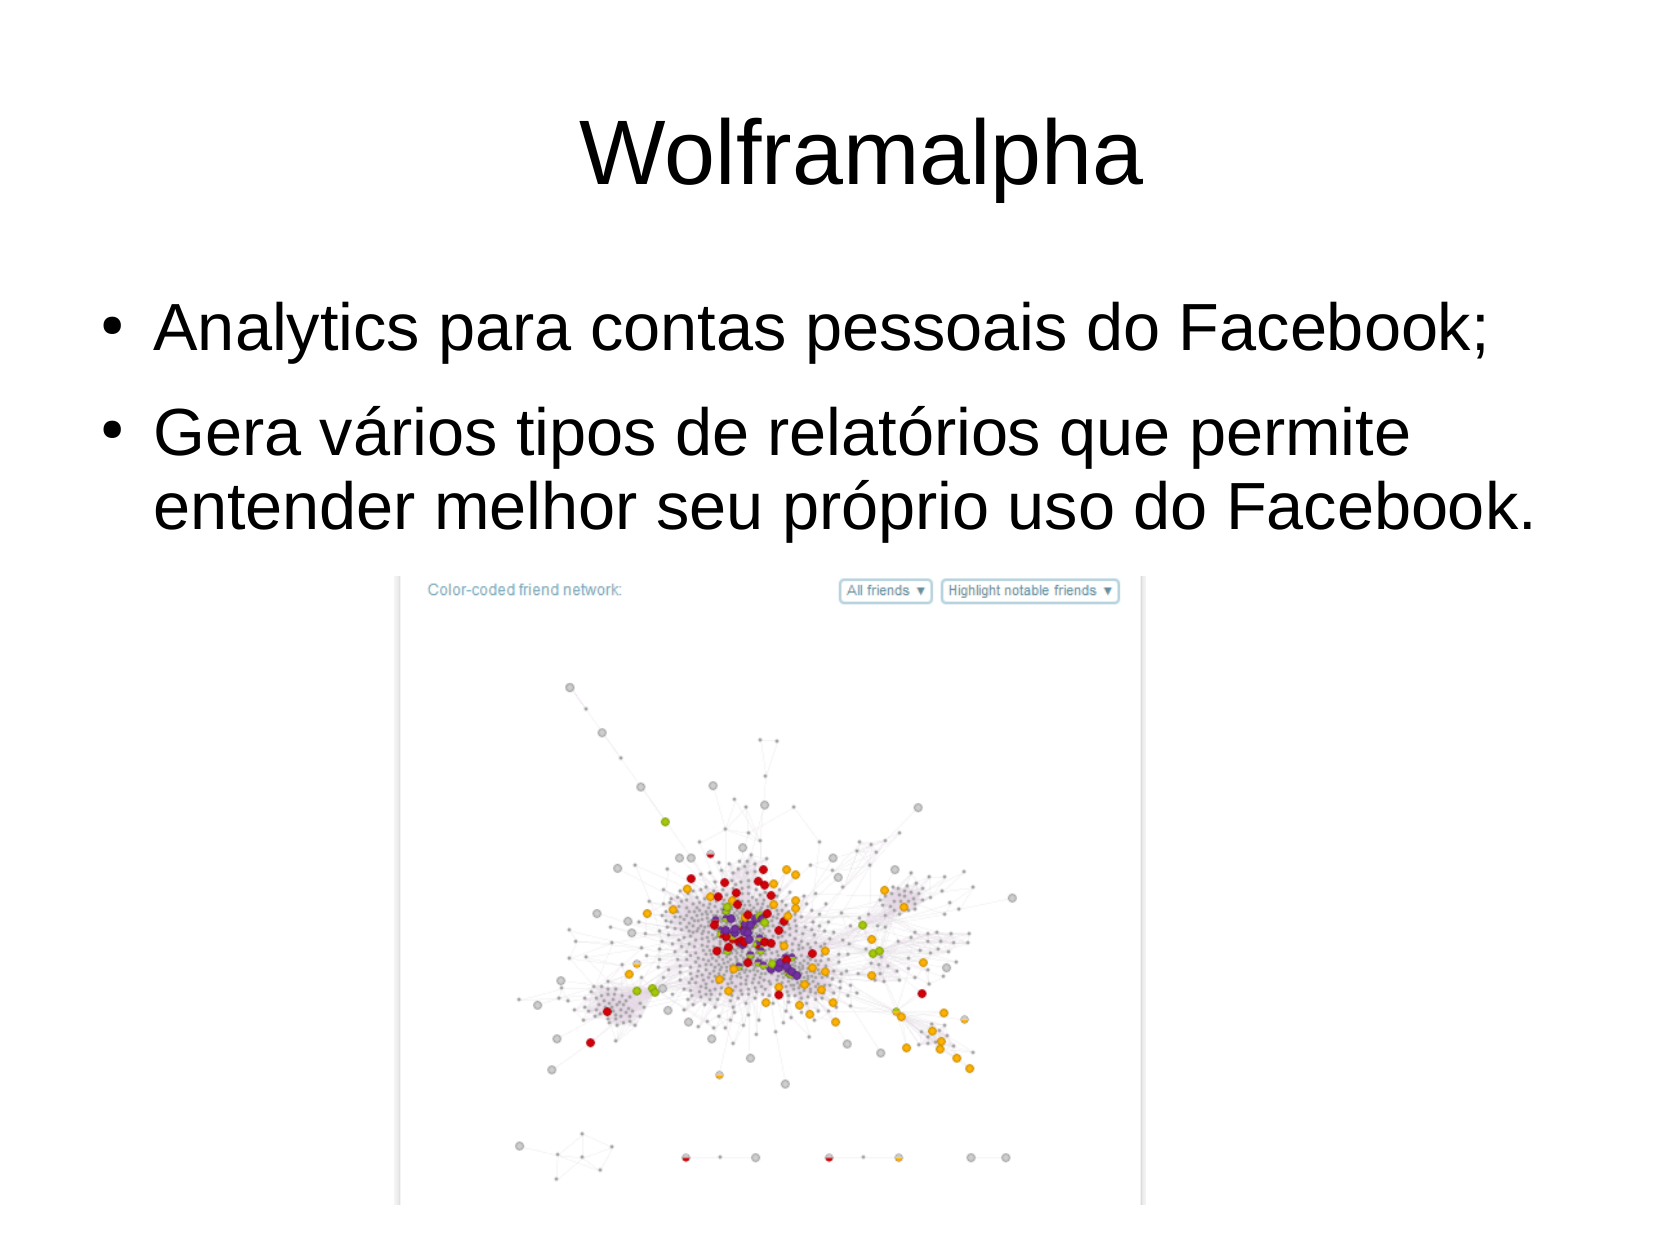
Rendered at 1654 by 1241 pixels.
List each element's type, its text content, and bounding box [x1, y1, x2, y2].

list Analytics para contas pessoais do Facebook; Gera vários tipos de relatórios que permite entender melhor seu próprio uso do Facebook. [82, 290, 1571, 1010]
picture [394, 576, 1146, 1205]
title Wolframalpha [82, 49, 1571, 257]
